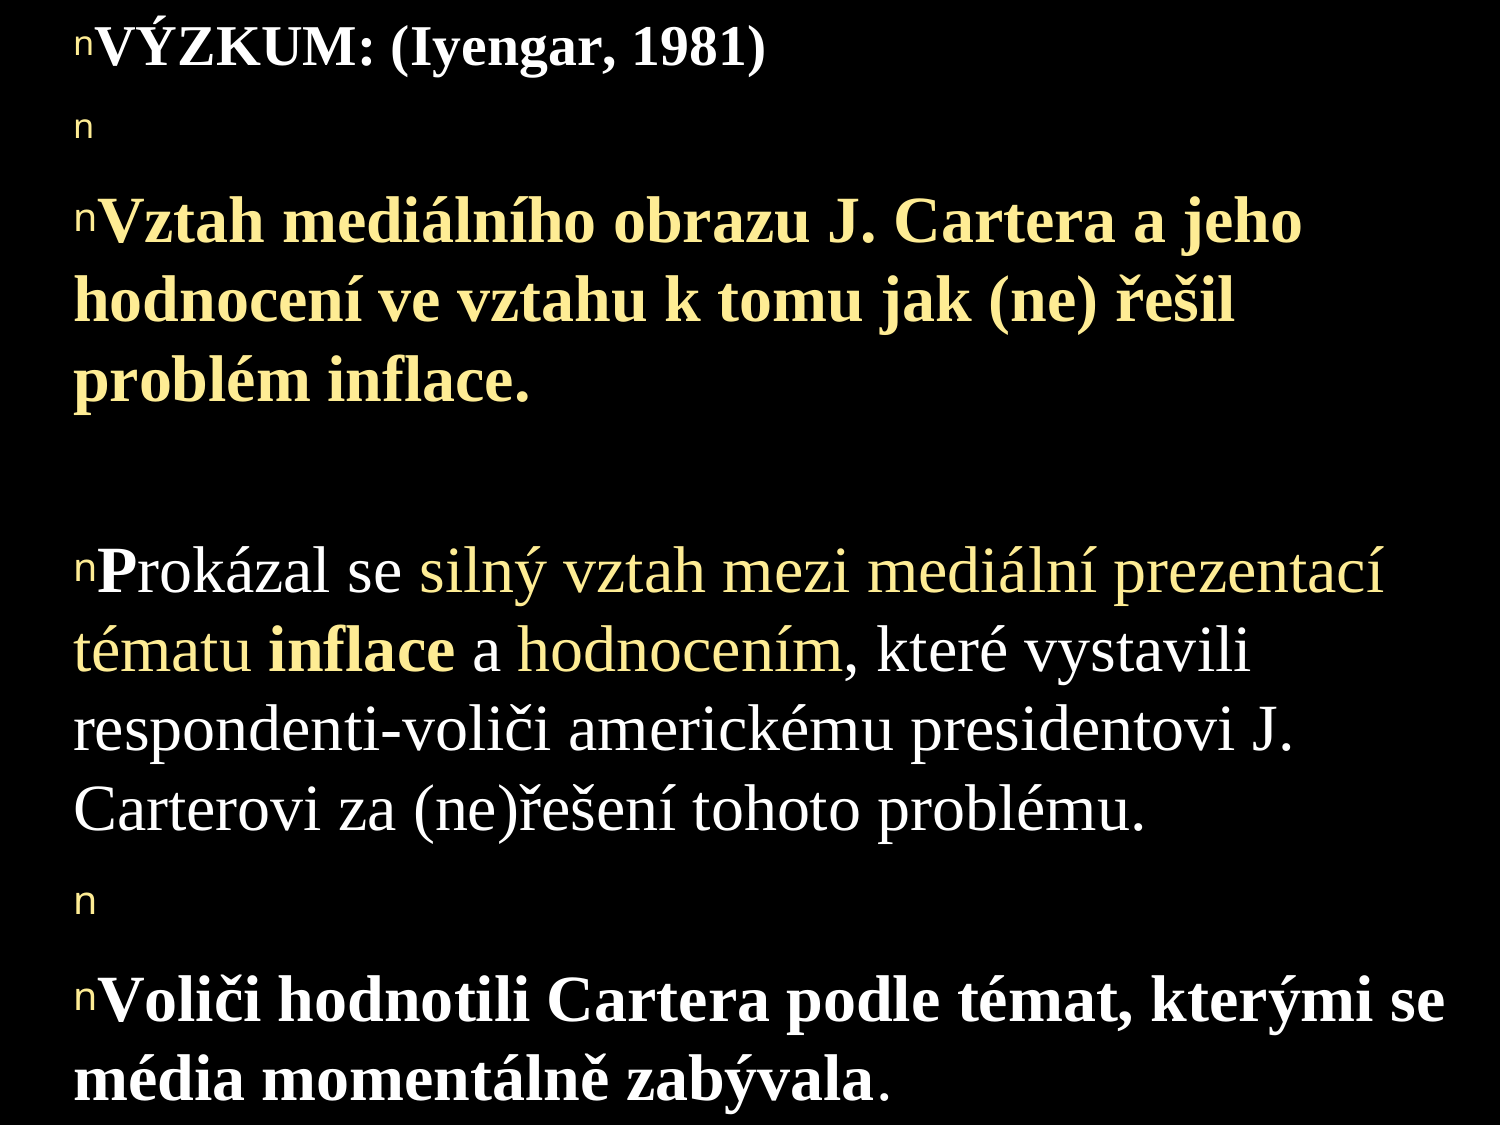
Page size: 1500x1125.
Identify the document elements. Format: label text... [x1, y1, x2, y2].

list VÝZKUM: (Iyengar, 1981) Vztah mediálního obrazu J. Cartera a jeho hodnocení ve vztahu k tomu jak (ne) řešil problém inflace. Prokázal se silný vztah mezi mediální prezentací tématu inflace a hodnocením, které vystavili respondenti-voliči americkému presidentovi J. Carterovi za (ne)řešení tohoto problému. Voliči hodnotili Cartera podle témat, kterými se média momentálně zabývala. [0, 0, 1500, 1125]
